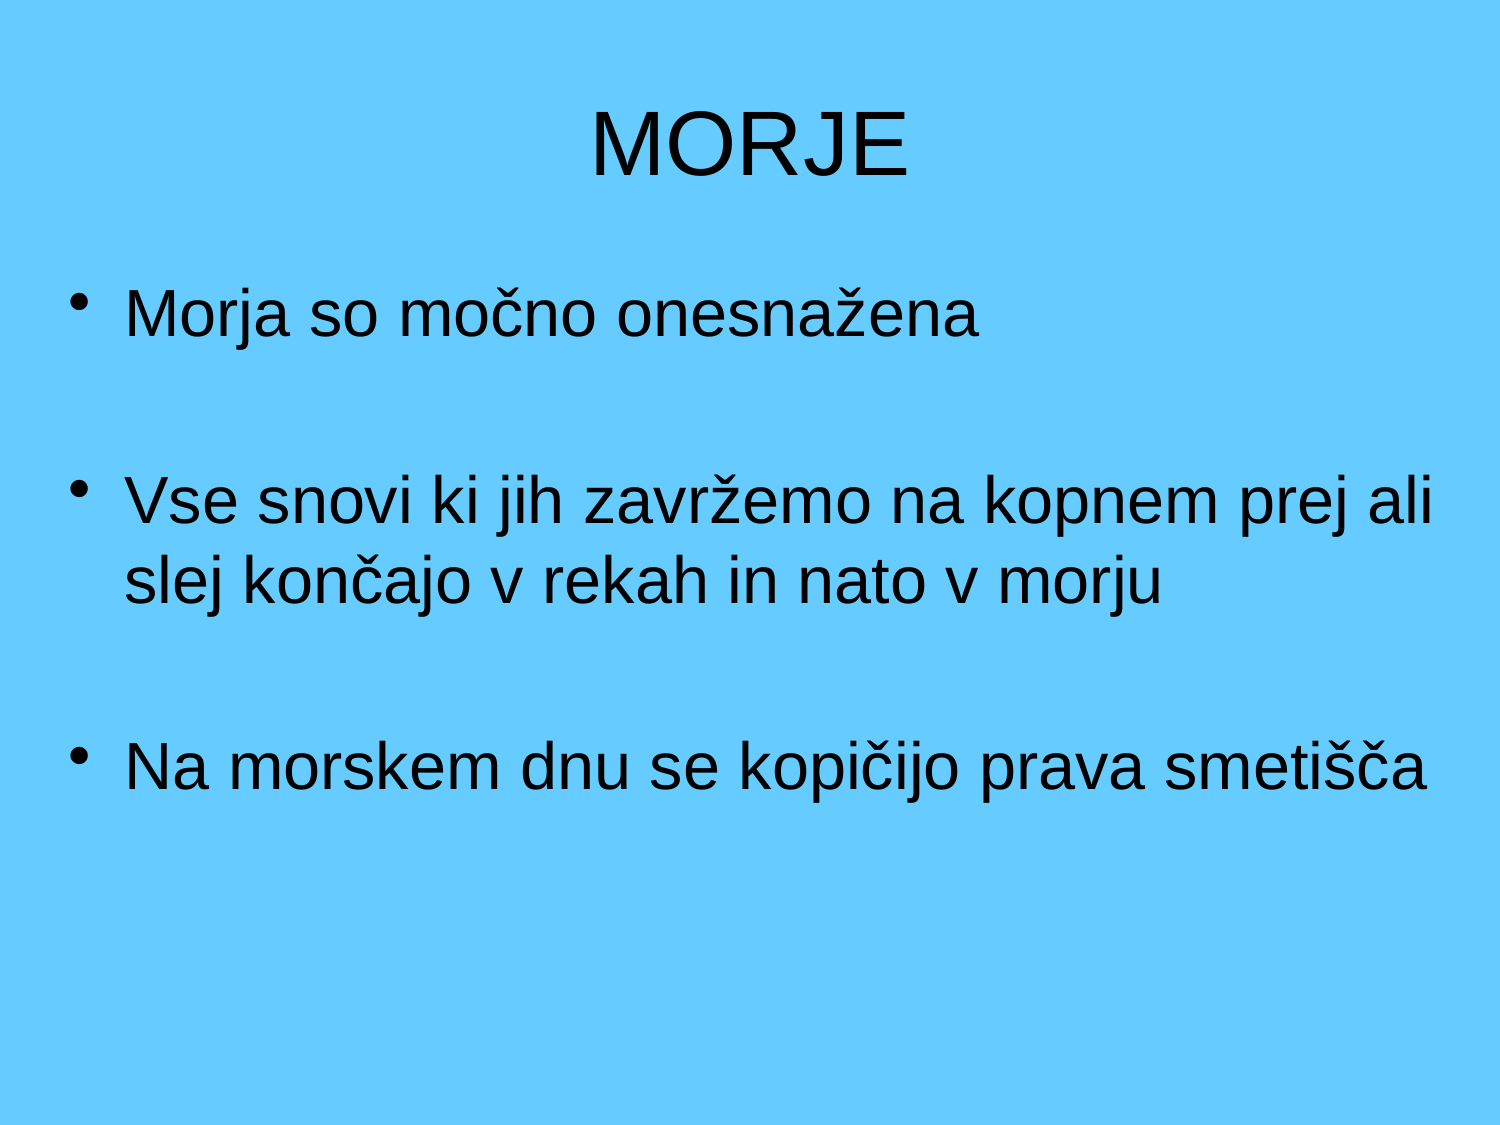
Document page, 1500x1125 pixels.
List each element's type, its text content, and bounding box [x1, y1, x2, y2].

title MORJE [75, 45, 1425, 233]
list Morja so močno onesnažena Vse snovi ki jih zavržemo na kopnem prej ali slej končajo v rekah in nato v morju Na morskem dnu se kopičijo prava smetišča [53, 262, 1471, 1005]
